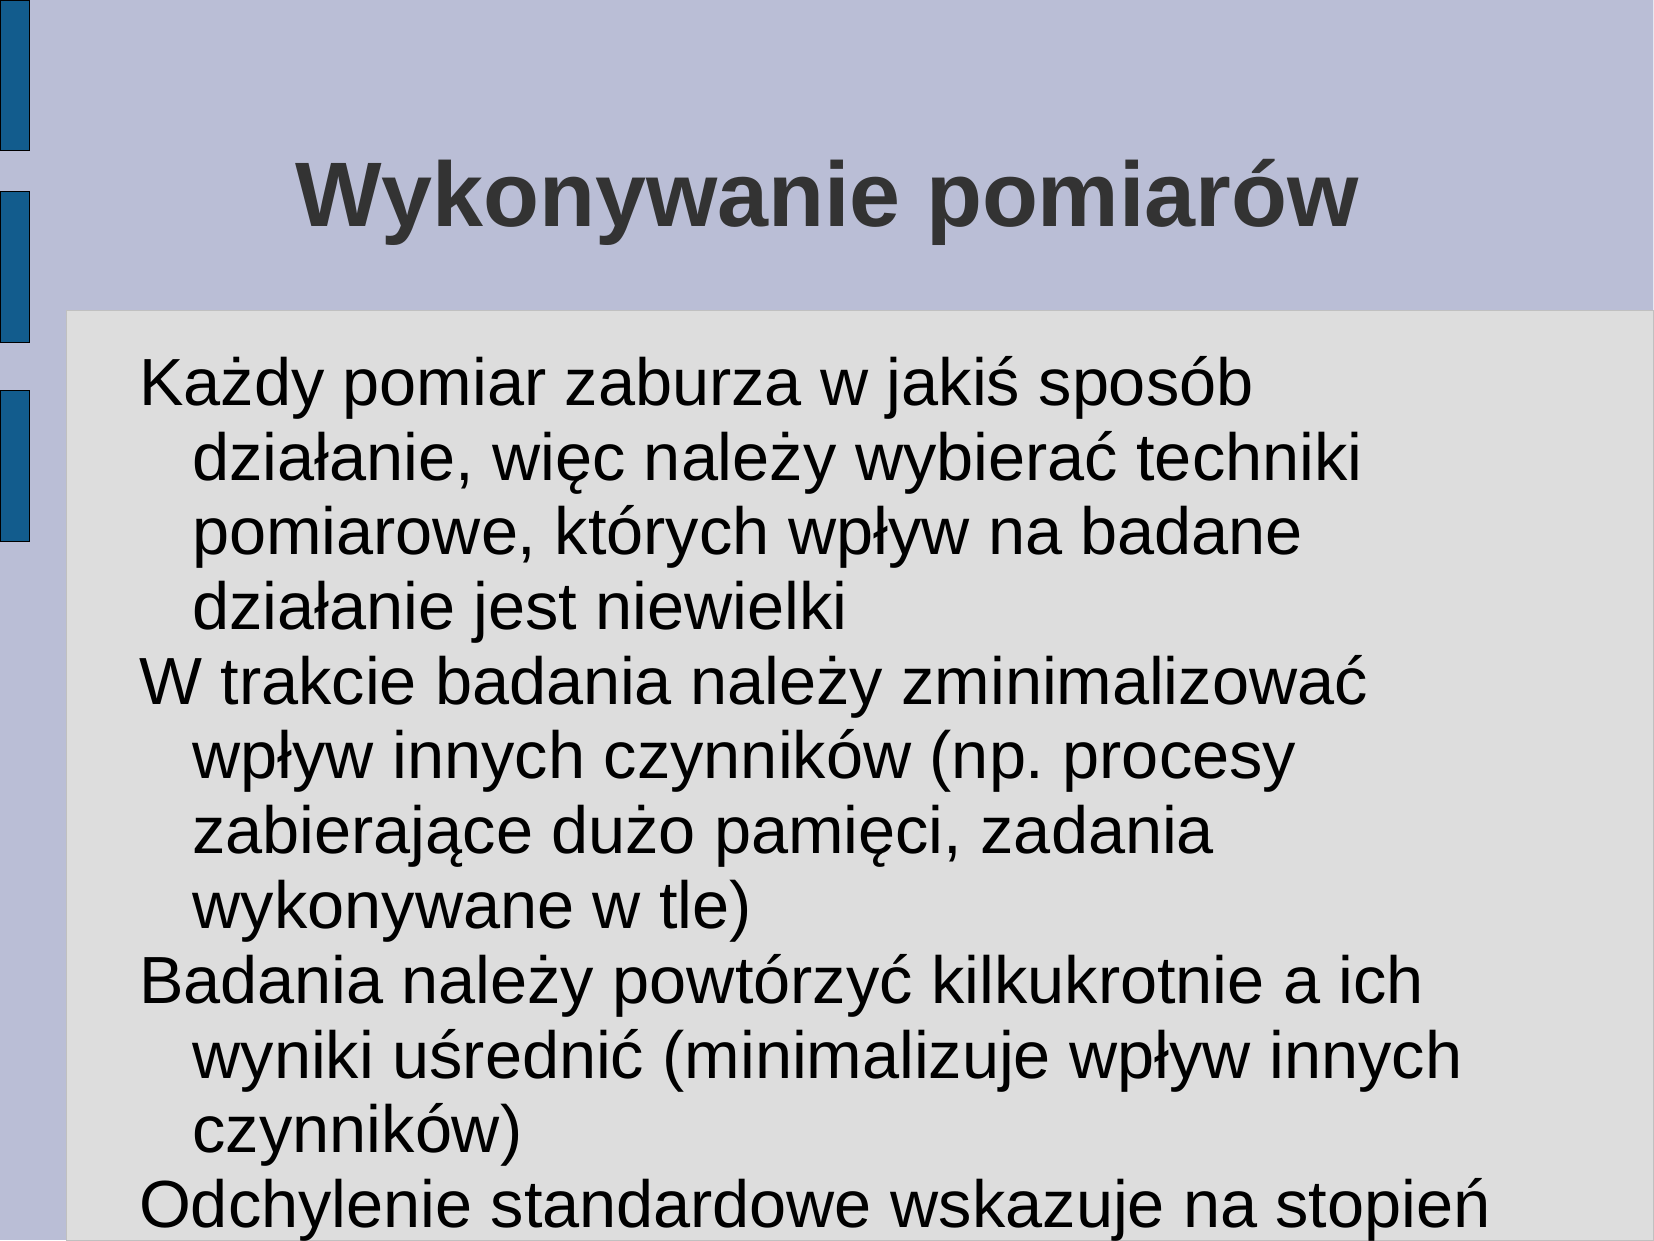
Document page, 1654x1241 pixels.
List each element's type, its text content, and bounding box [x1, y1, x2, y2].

list Każdy pomiar zaburza w jakiś sposób działanie, więc należy wybierać techniki pomiarowe, których wpływ na badane działanie jest niewielki W trakcie badania należy zminimalizować wpływ innych czynników (np. procesy zabierające dużo pamięci, zadania wykonywane w tle) Badania należy powtórzyć kilkukrotnie a ich wyniki uśrednić (minimalizuje wpływ innych czynników) Odchylenie standardowe wskazuje na stopień chaotyczności (i powtarzalności) pomiarów. [121, 344, 1534, 1178]
title Wykonywanie pomiarów [121, 91, 1534, 299]
